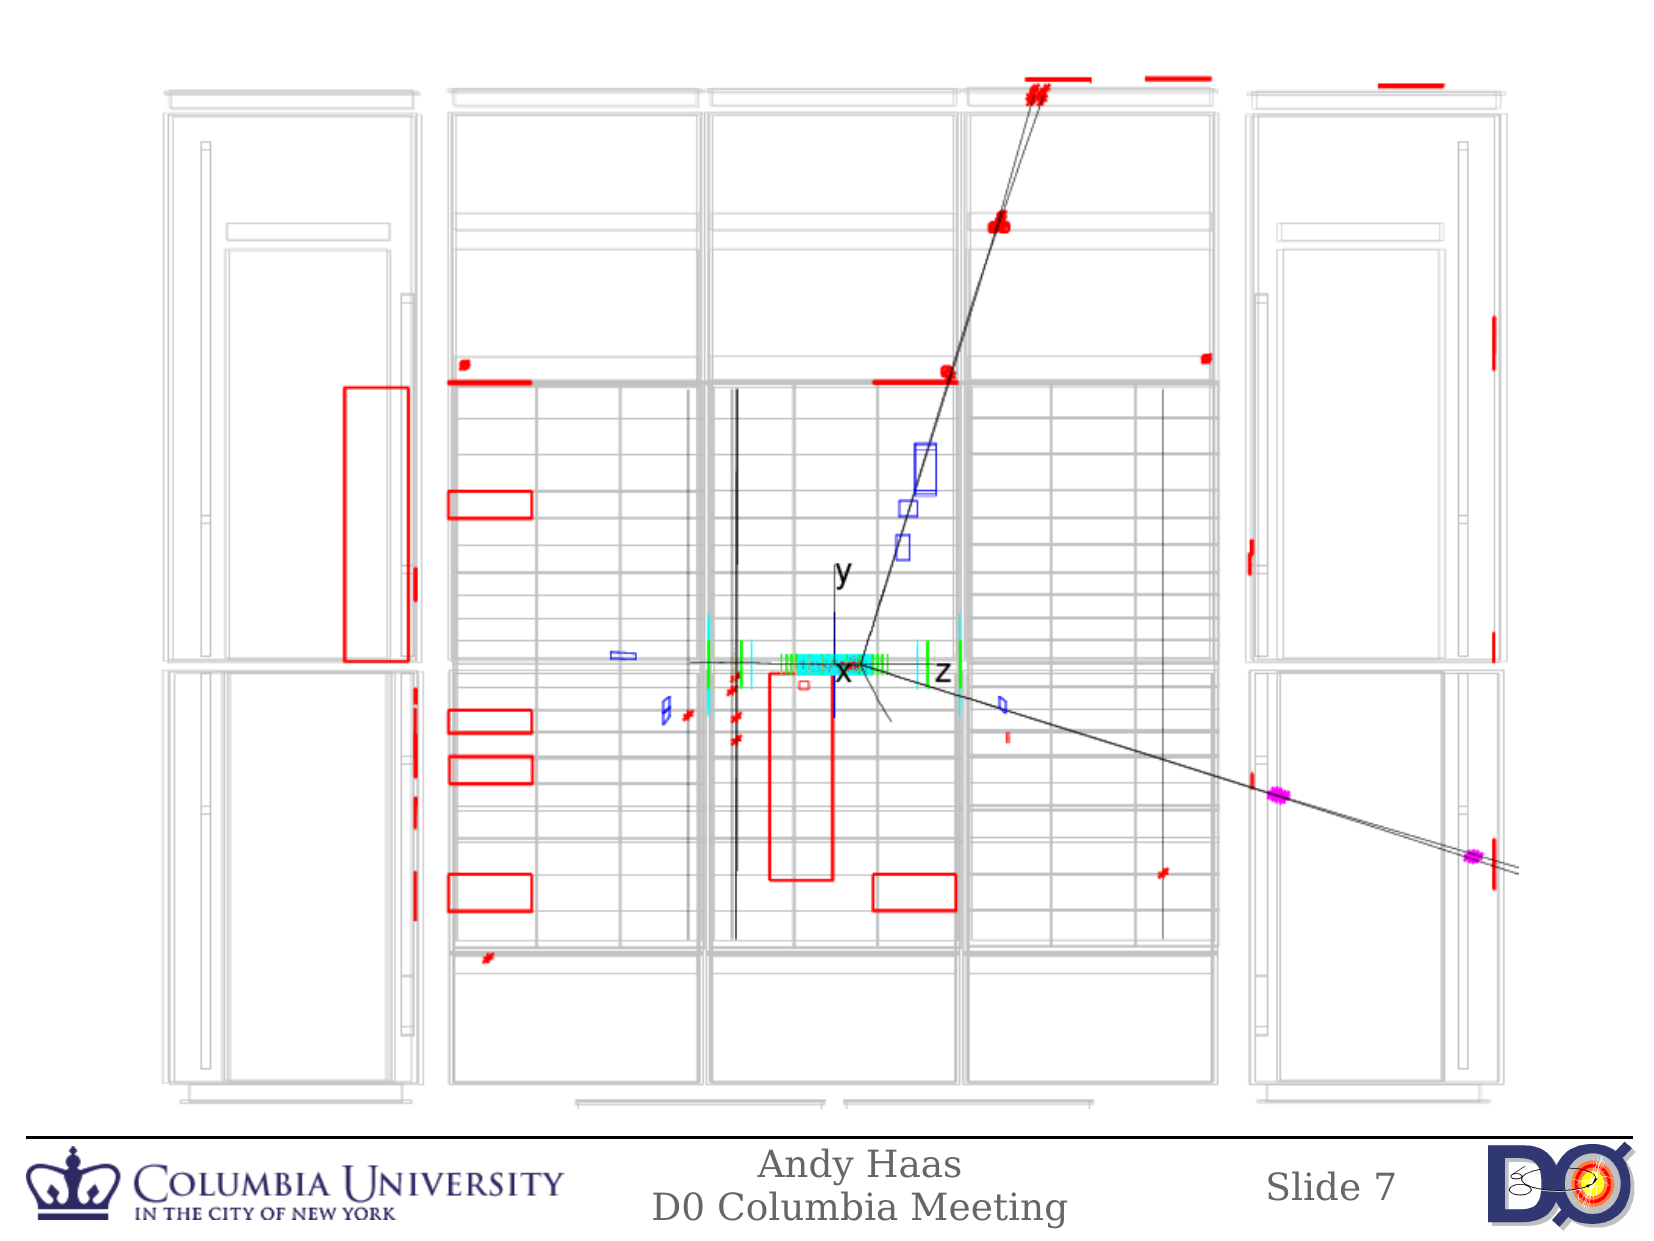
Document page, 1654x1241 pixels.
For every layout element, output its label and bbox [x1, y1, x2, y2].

picture [26, 1146, 565, 1220]
picture [1479, 1140, 1639, 1233]
picture [124, 54, 1519, 1109]
